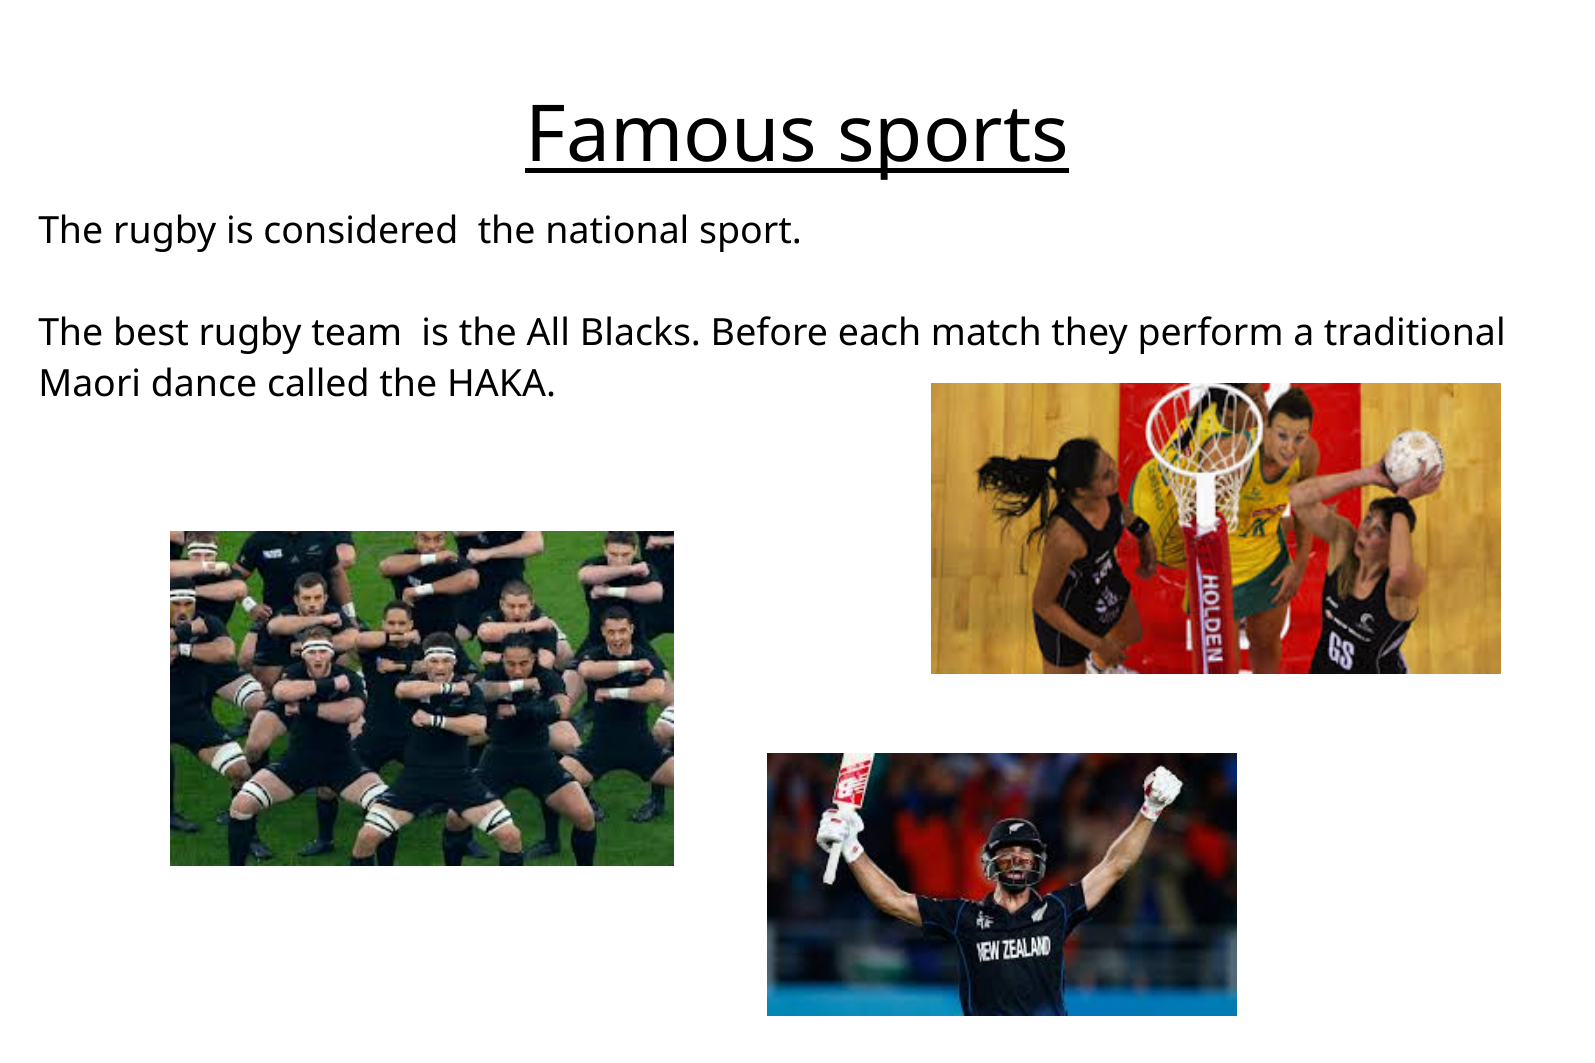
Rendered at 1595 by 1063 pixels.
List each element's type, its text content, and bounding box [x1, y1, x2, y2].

text_box The rugby is considered the national sport. The best rugby team is the All Blacks. Before each match they perform a traditional Maori dance called the HAKA. [0, 196, 1581, 532]
title Famous sports [79, 42, 1515, 196]
picture [767, 753, 1237, 1016]
picture [170, 532, 674, 615]
picture [931, 383, 1501, 674]
list [79, 615, 1515, 950]
